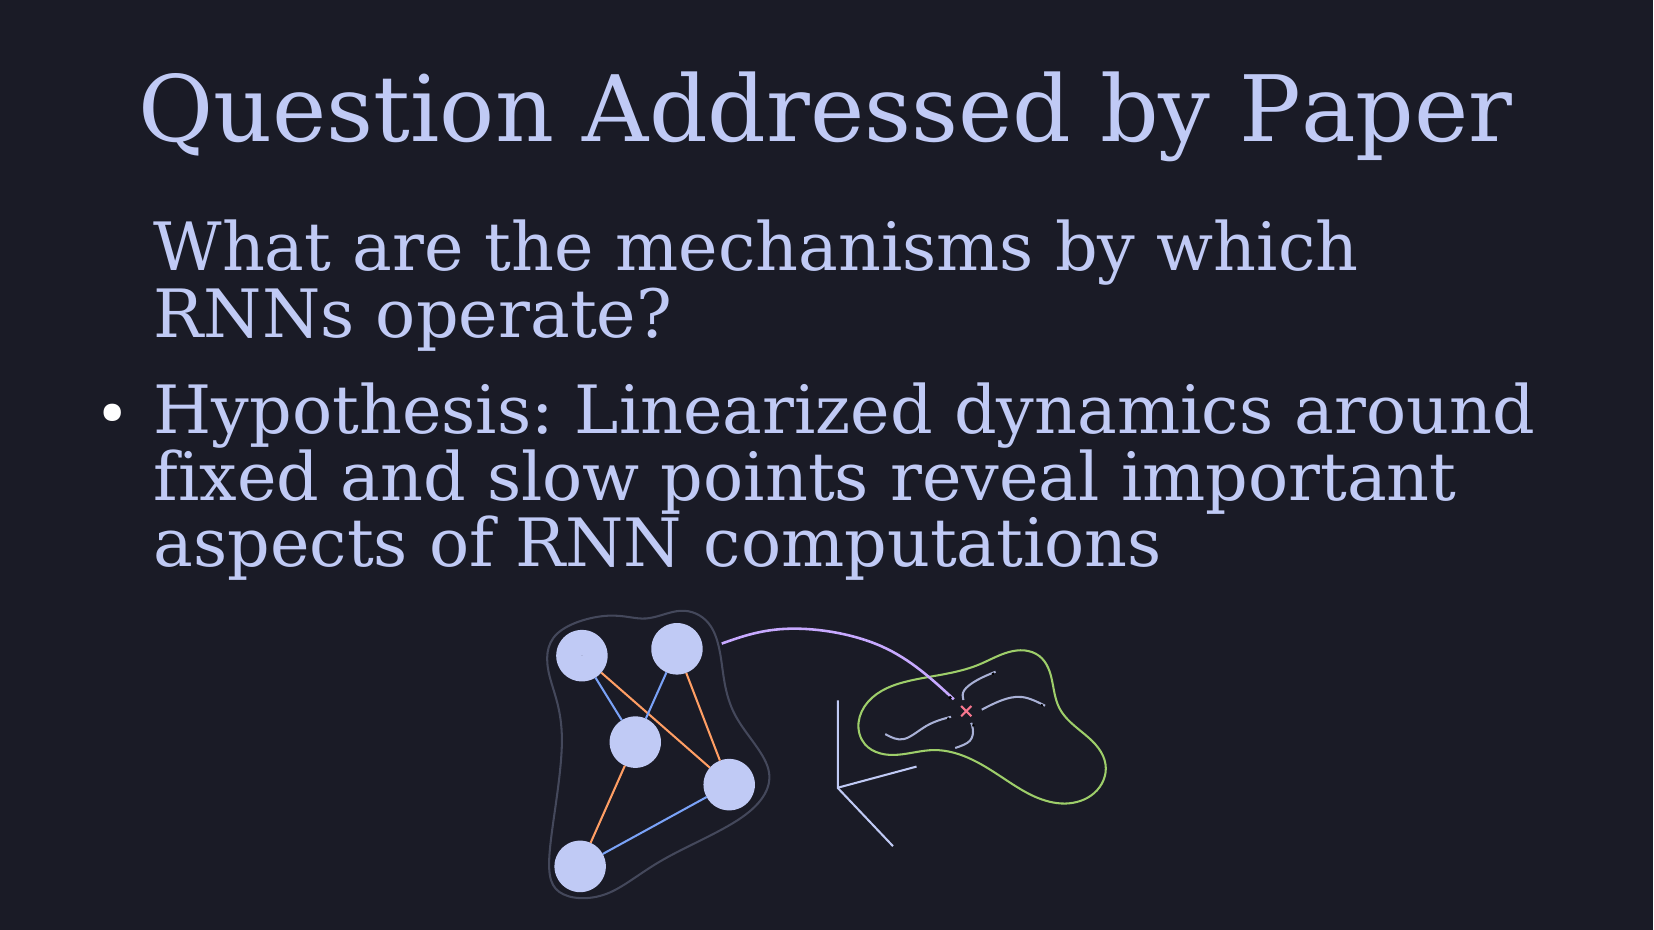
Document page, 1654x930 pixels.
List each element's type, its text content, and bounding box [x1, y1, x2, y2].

picture [414, 496, 1239, 930]
list What are the mechanisms by which RNNs operate? Hypothesis: Linearized dynamics around fixed and slow points reveal important aspects of RNN computations [82, 217, 1571, 757]
title Question Addressed by Paper [82, 37, 1571, 193]
